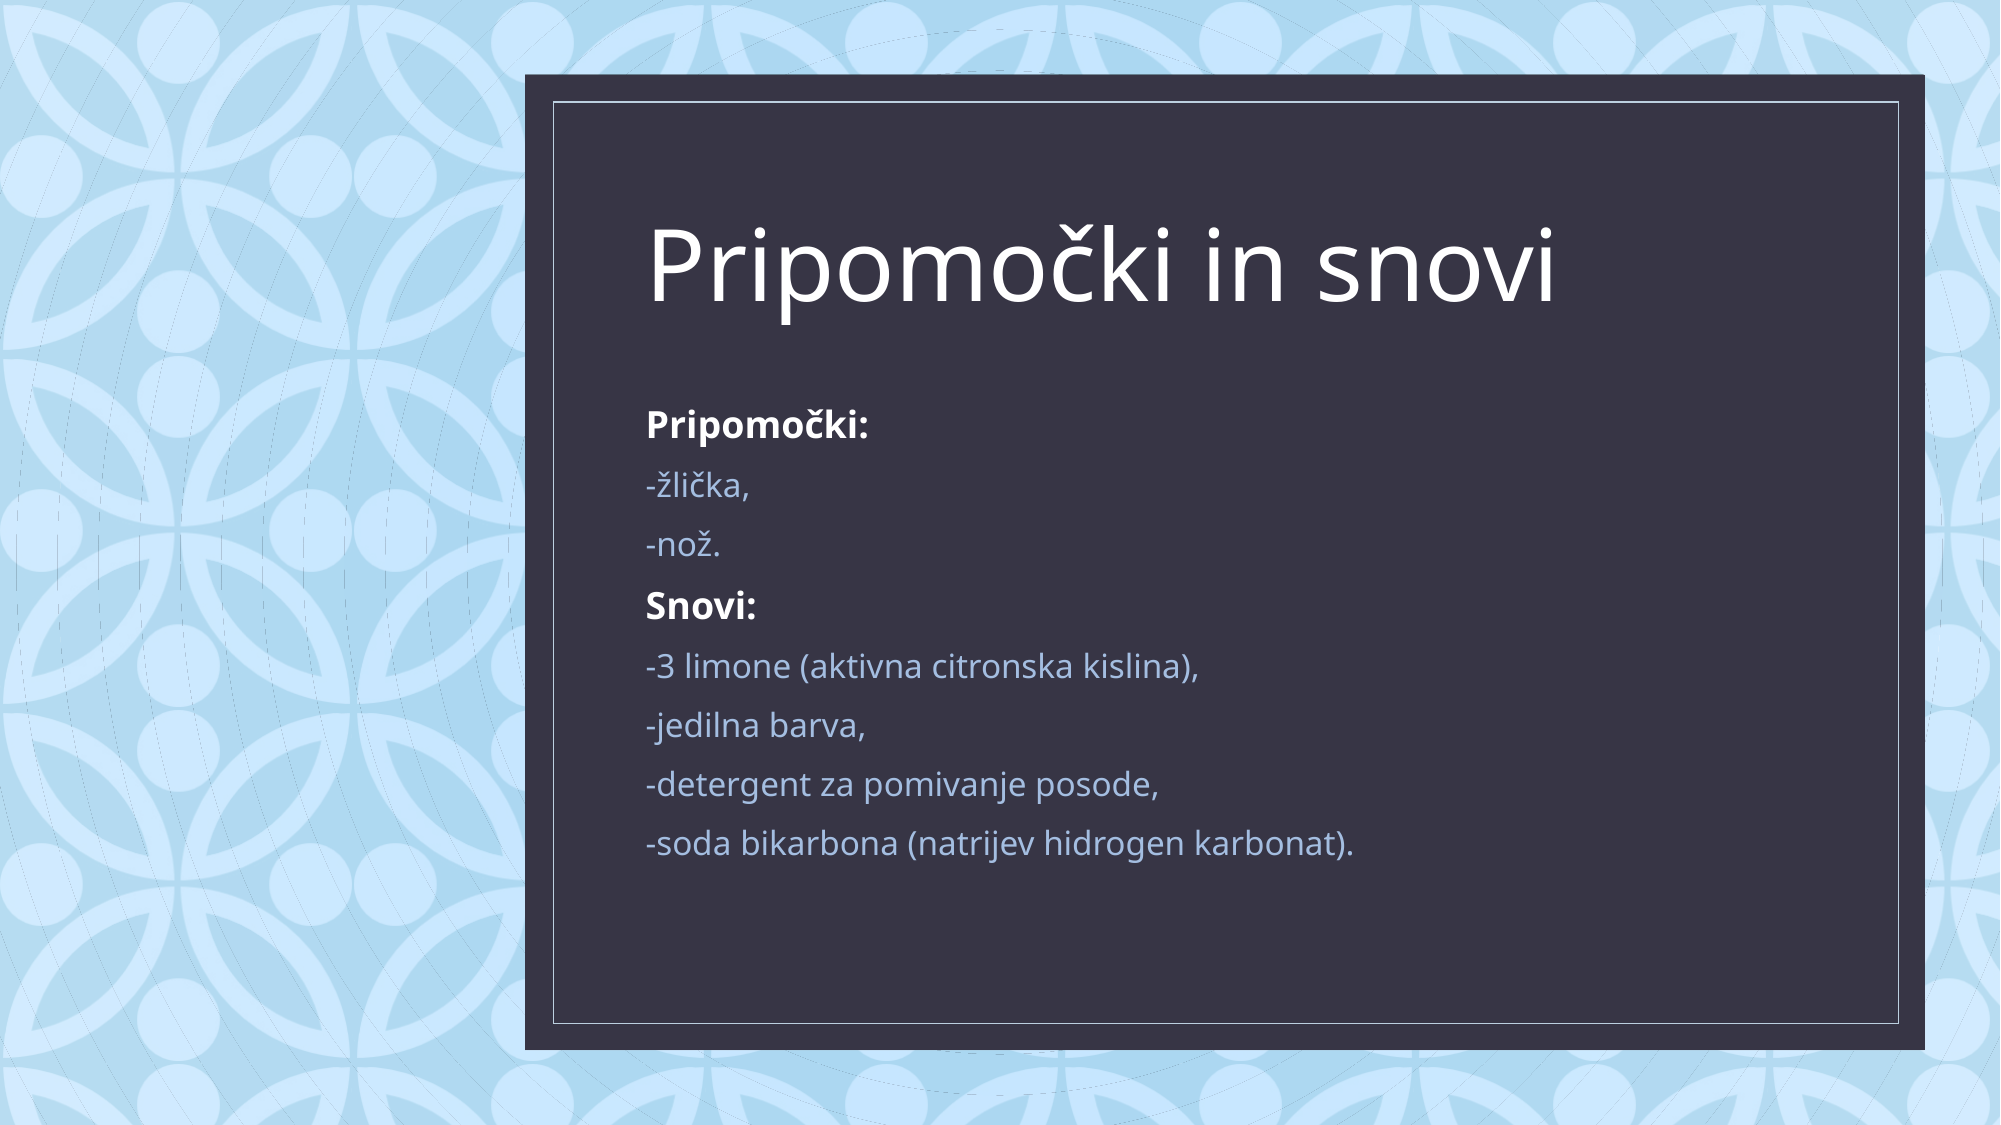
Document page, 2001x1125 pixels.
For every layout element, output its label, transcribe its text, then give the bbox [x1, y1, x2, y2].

list Pripomočki: -žlička, -nož. Snovi: -3 limone (aktivna citronska kislina), -jedilna barva, -detergent za pomivanje posode, -soda bikarbona (natrijev hidrogen karbonat). [630, 393, 1820, 945]
text_box [0, 0, 2000, 1125]
title Pripomočki in snovi [630, 144, 1848, 394]
